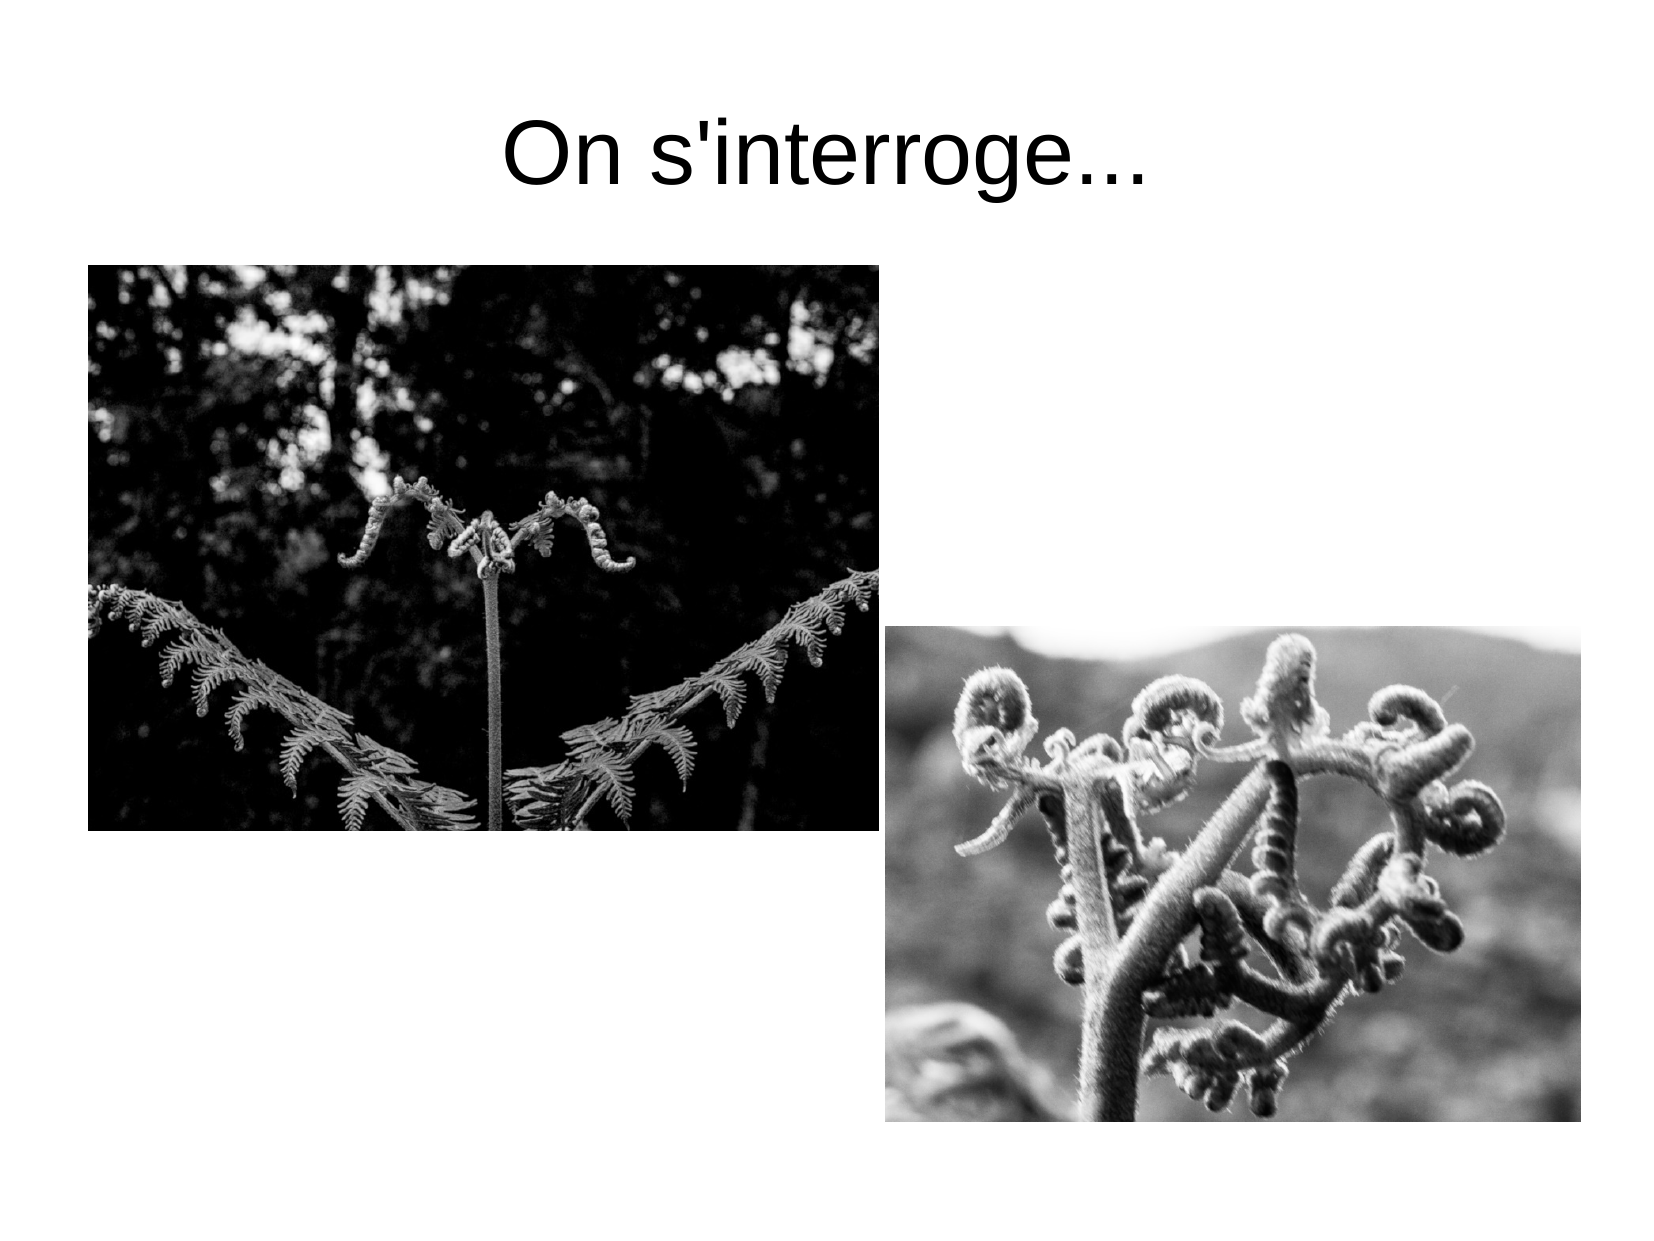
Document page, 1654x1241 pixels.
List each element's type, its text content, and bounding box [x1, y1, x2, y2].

title On s'interroge... [82, 49, 1571, 257]
picture [885, 626, 1581, 1123]
picture [88, 265, 879, 831]
